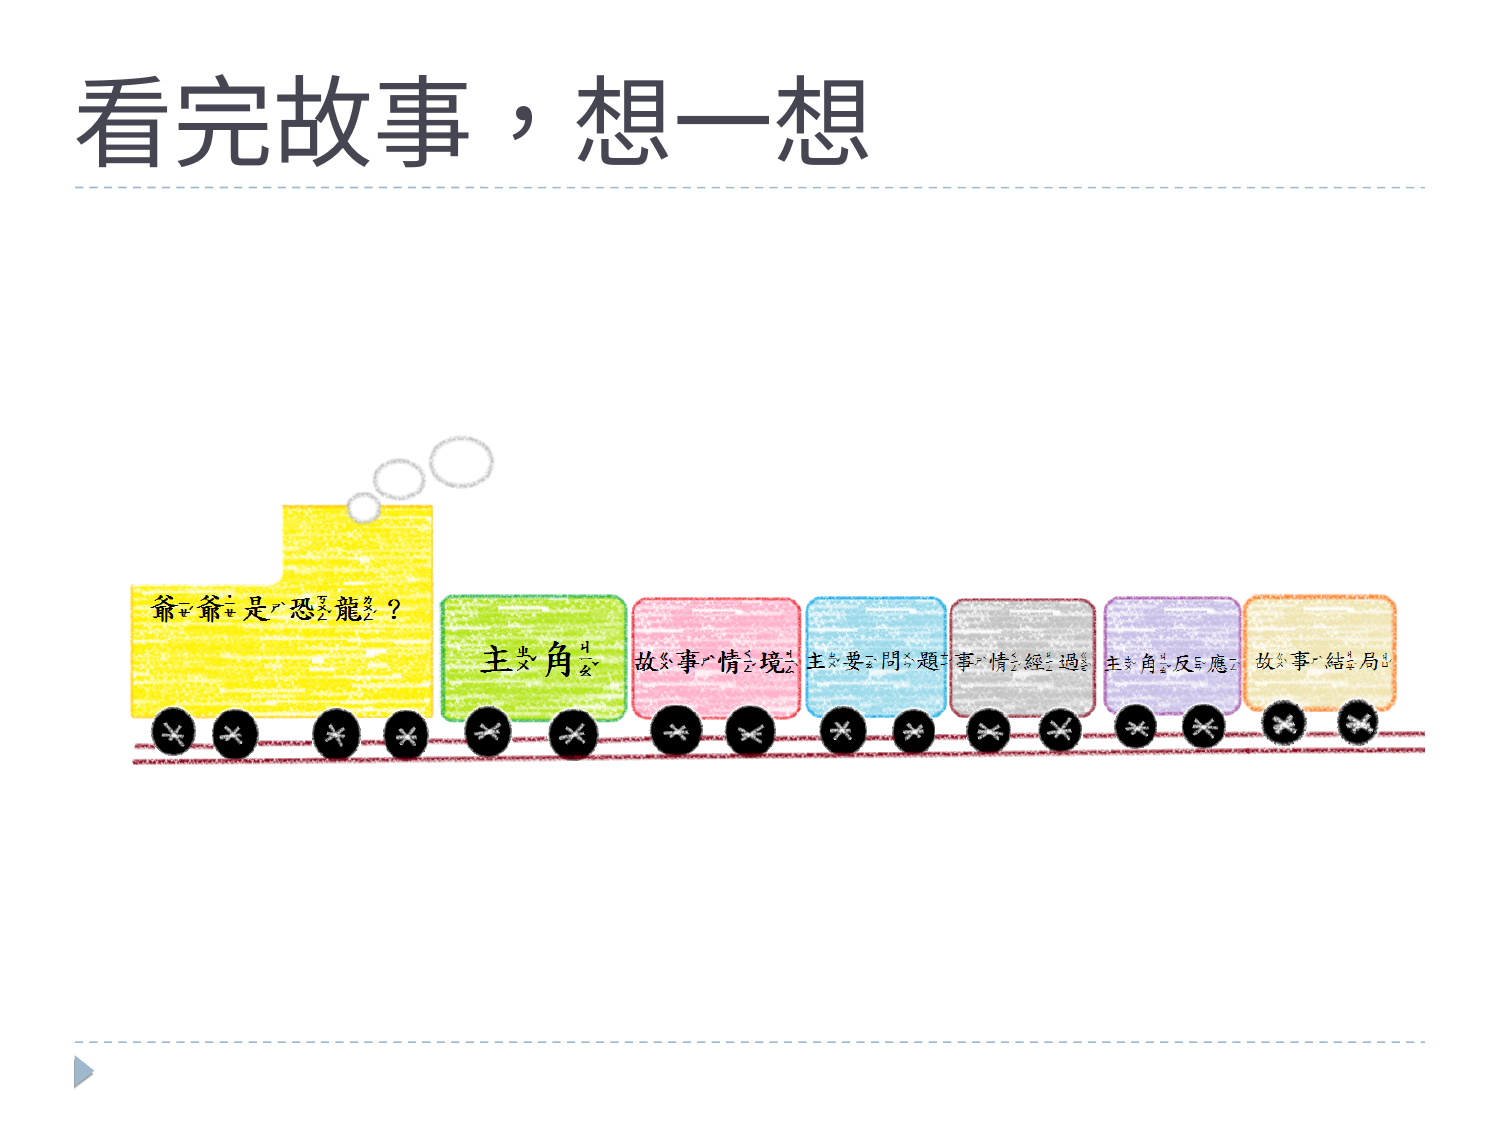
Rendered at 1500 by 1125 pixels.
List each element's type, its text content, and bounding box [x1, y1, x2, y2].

title 看完故事，想一想 [58, 0, 1500, 188]
picture [75, 434, 1425, 776]
